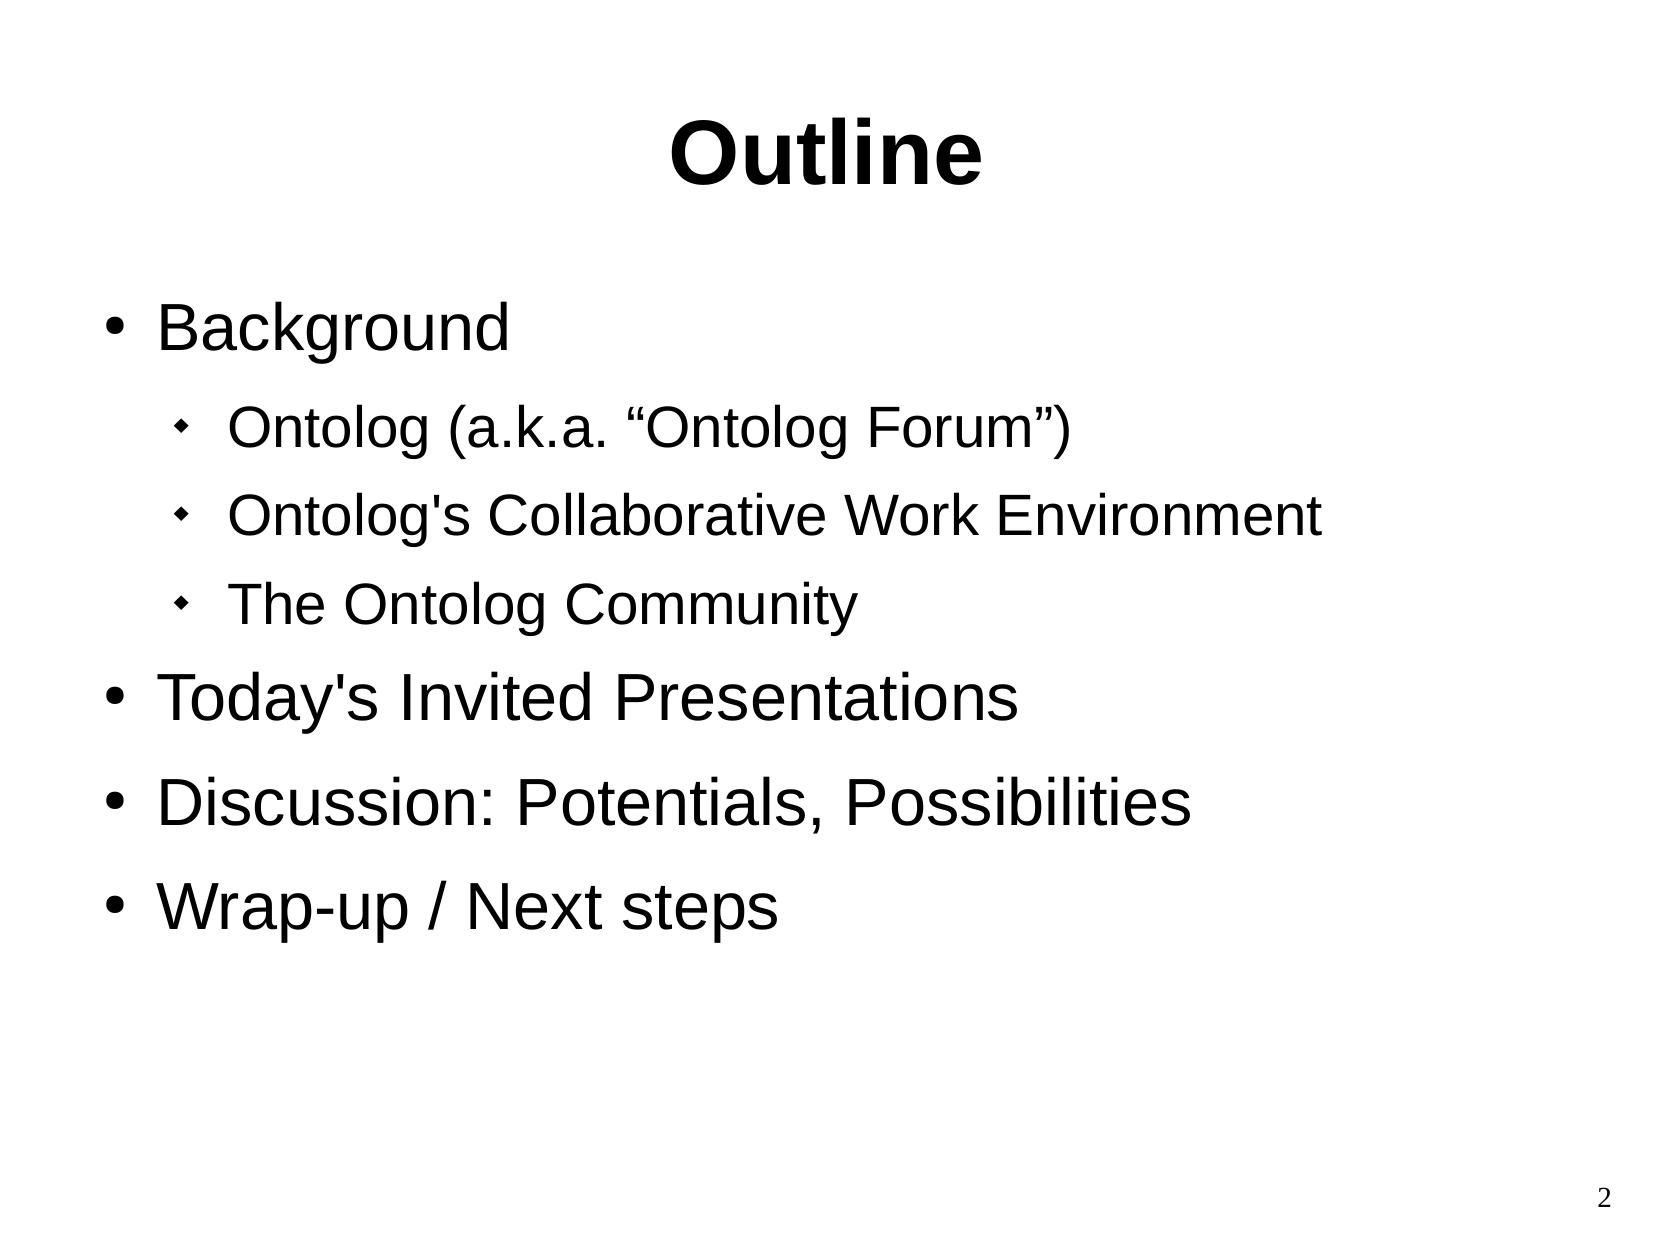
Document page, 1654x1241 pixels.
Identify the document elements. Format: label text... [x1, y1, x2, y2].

title Outline [82, 49, 1571, 257]
list Background Ontolog (a.k.a. “Ontolog Forum”) Ontolog's Collaborative Work Environment The Ontolog Community Today's Invited Presentations Discussion: Potentials, Possibilities Wrap-up / Next steps [85, 290, 1574, 1109]
